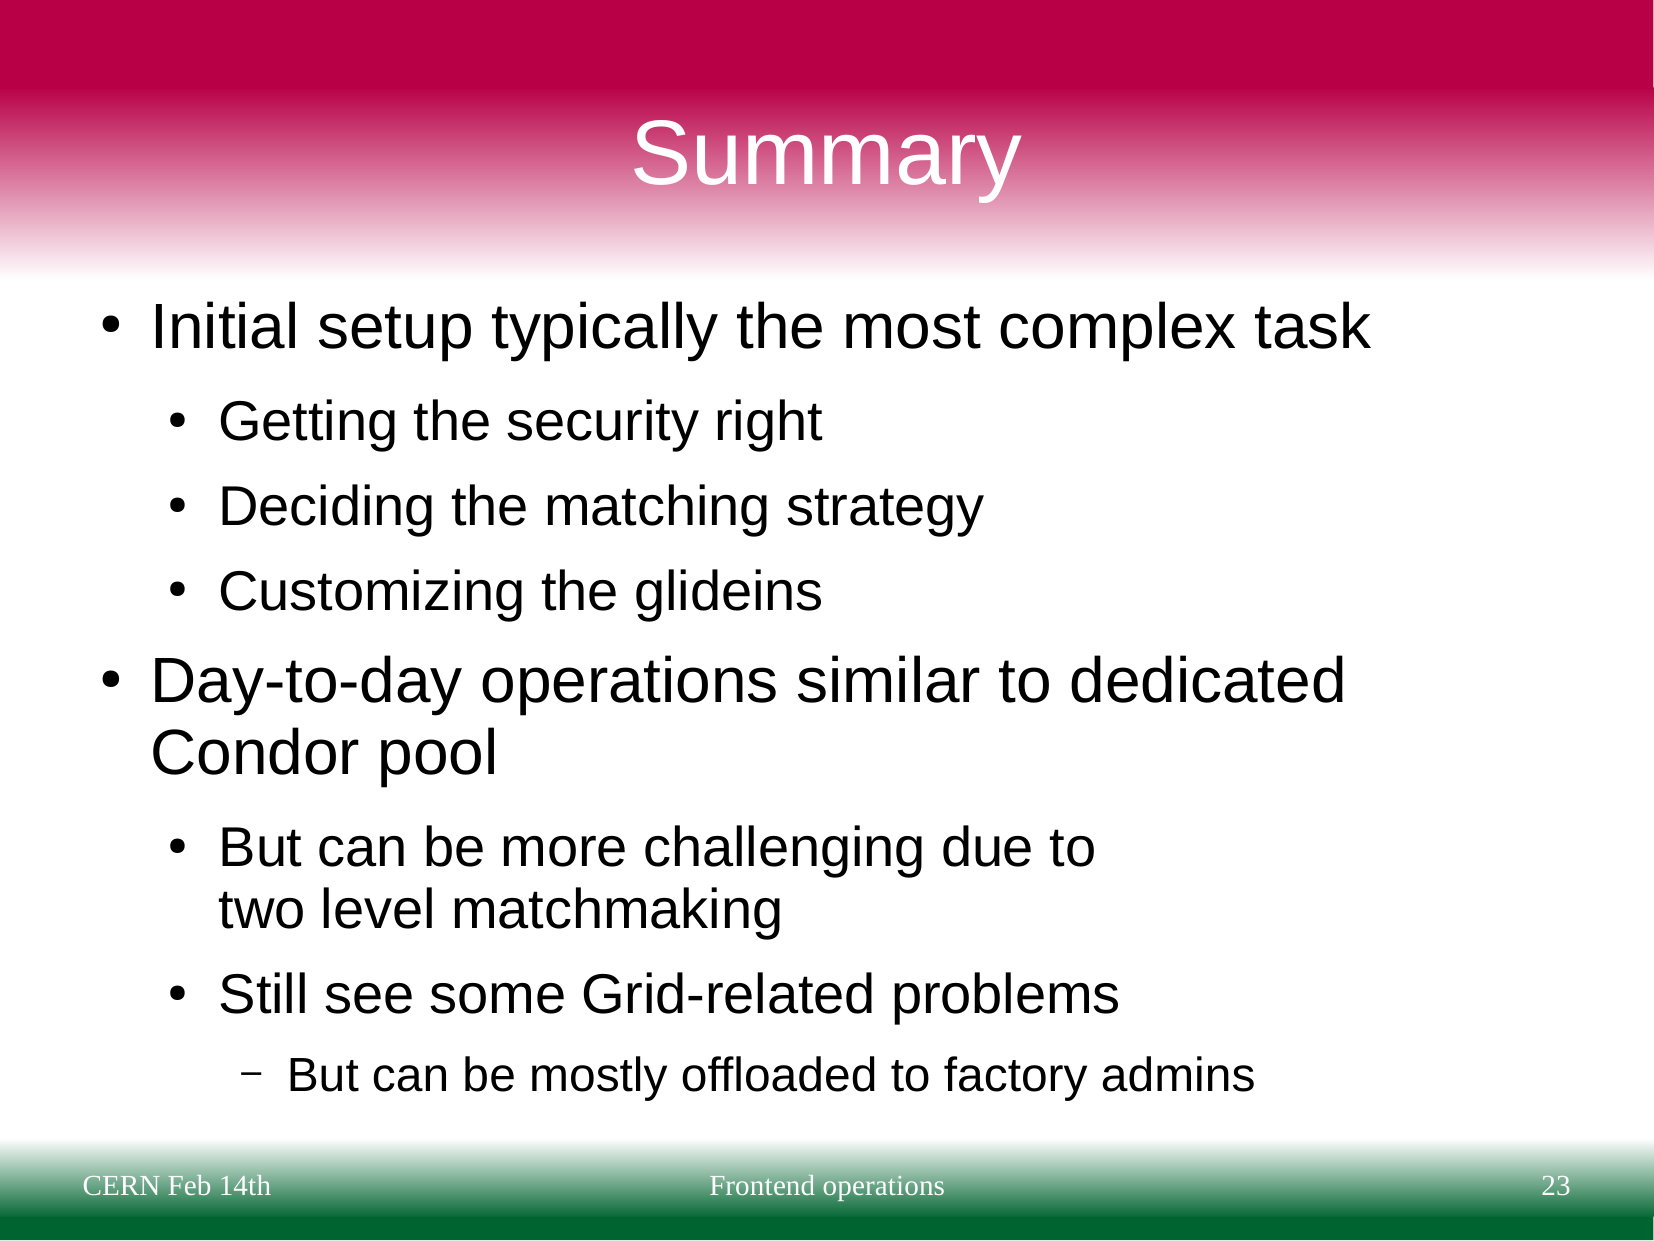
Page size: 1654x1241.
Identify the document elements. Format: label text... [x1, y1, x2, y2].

title Summary [82, 49, 1571, 257]
list Initial setup typically the most complex task Getting the security right Deciding the matching strategy Customizing the glideins Day-to-day operations similar to dedicated Condor pool But can be more challenging due to two level matchmaking Still see some Grid-related problems But can be mostly offloaded to factory admins [82, 290, 1571, 1109]
